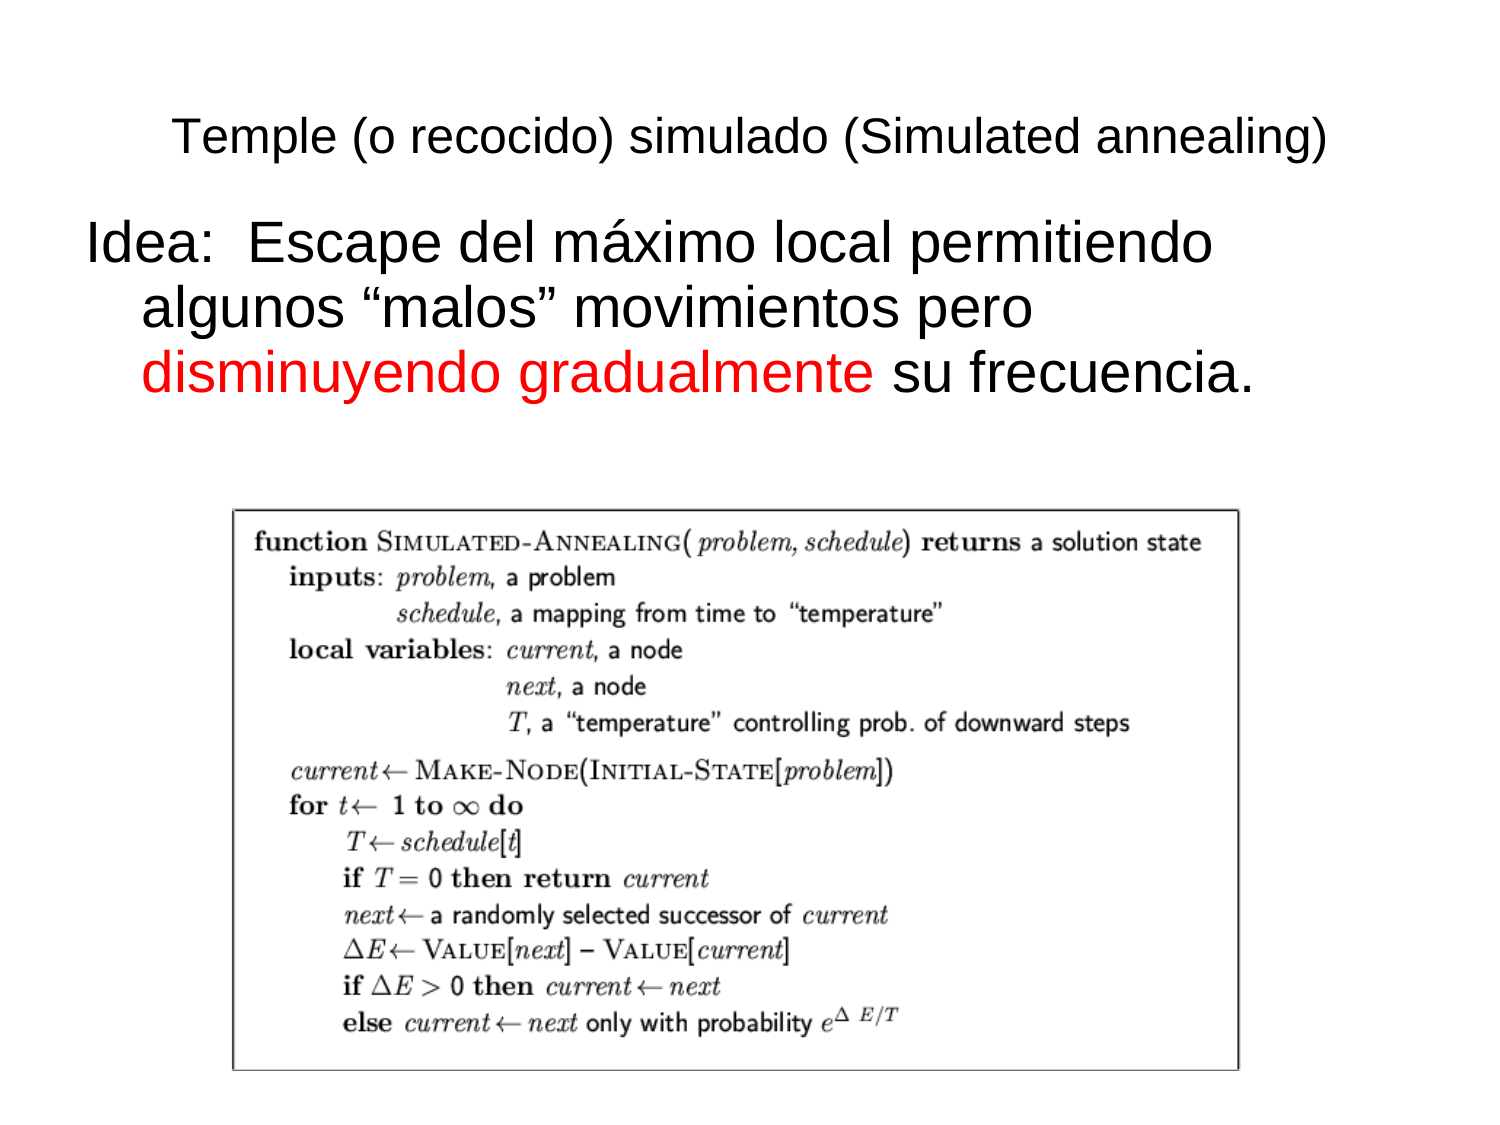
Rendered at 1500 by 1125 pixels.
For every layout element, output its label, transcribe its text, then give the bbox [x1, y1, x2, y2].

list Idea: Escape del máximo local permitiendo algunos “malos” movimientos pero disminuyendo gradualmente su frecuencia. [70, 202, 1421, 945]
picture [225, 500, 1251, 1071]
title Temple (o recocido) simulado (Simulated annealing) [75, 45, 1426, 233]
